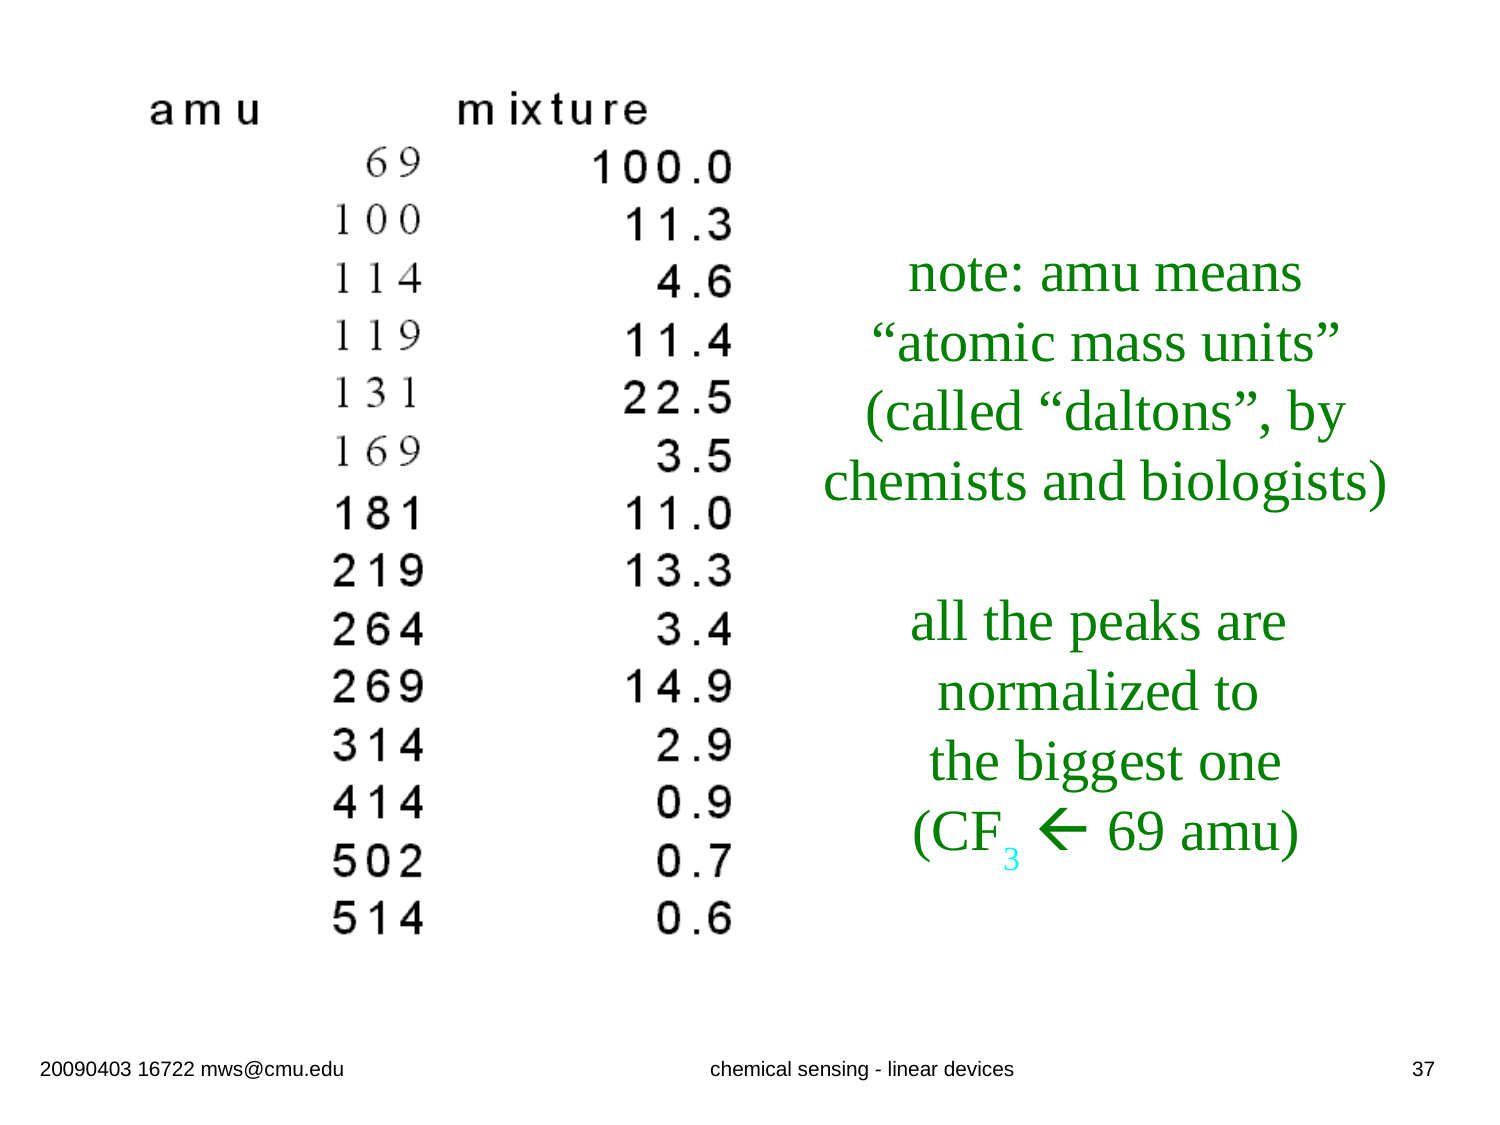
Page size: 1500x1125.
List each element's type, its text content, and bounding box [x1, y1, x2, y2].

text_box note: amu means “atomic mass units” (called “daltons”, by chemists and biologists) all the peaks are normalized to the biggest one (CF3  69 amu) [799, 224, 1413, 885]
picture [137, 74, 766, 963]
